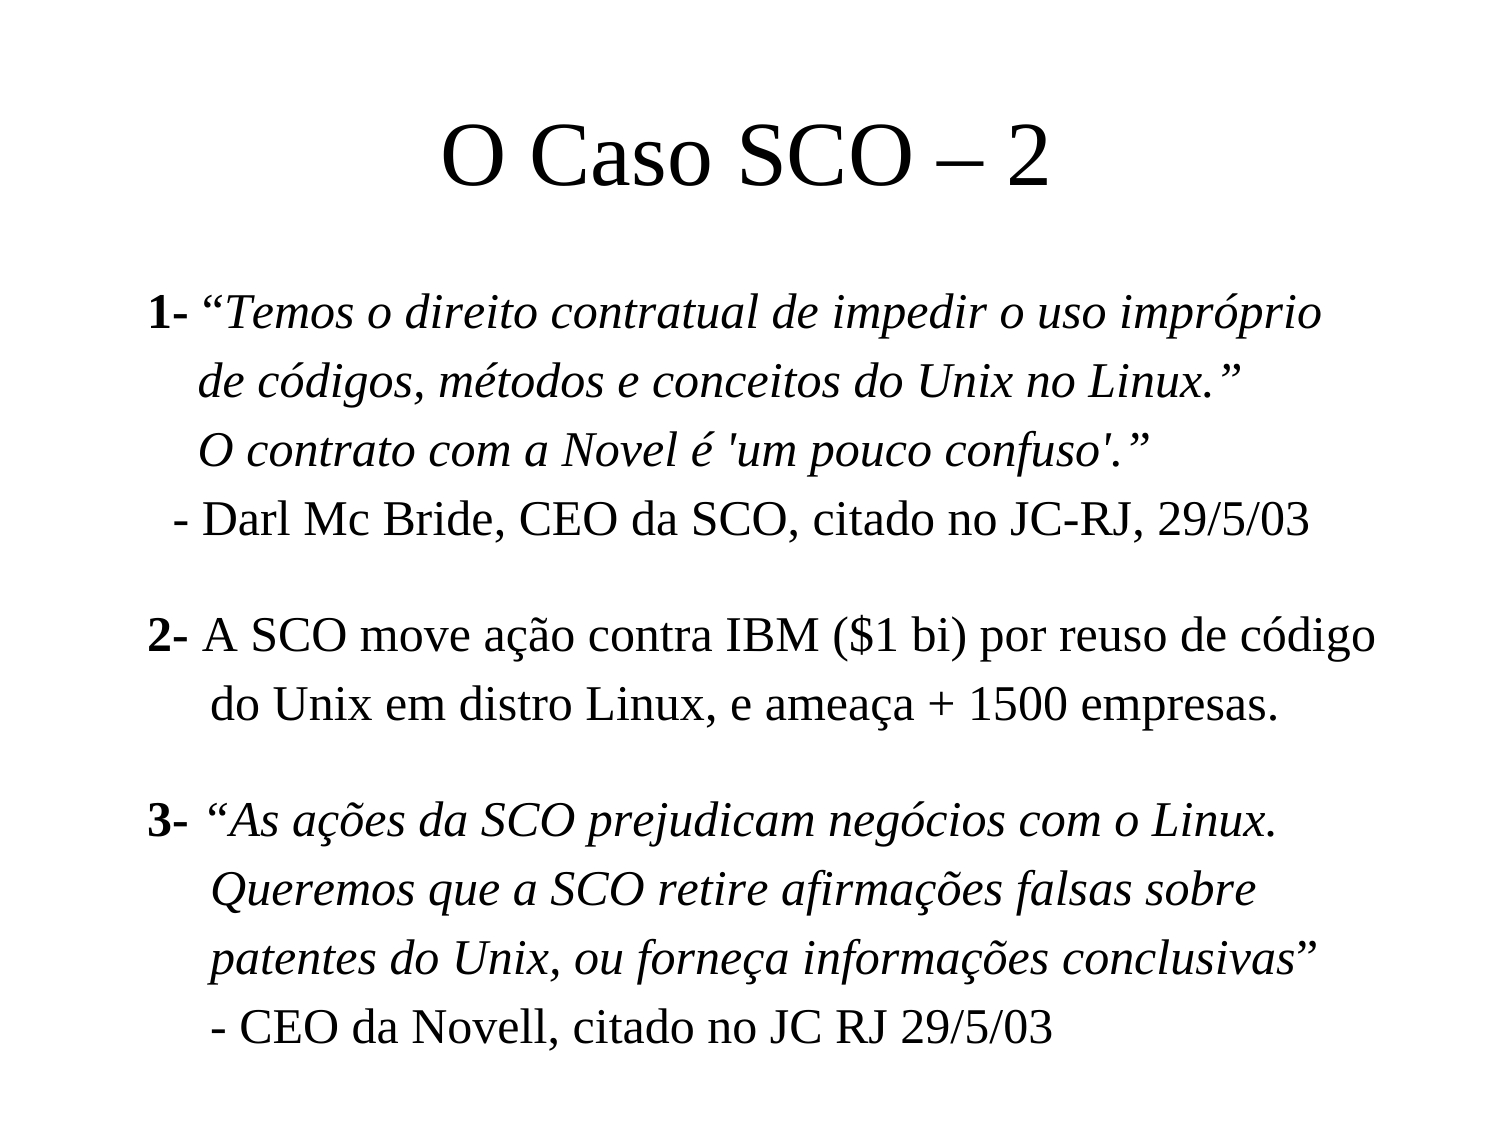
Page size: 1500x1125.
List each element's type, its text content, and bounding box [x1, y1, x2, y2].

text_box 1- “Temos o direito contratual de impedir o uso impróprio de códigos, métodos e conceitos do Unix no Linux.” O contrato com a Novel é 'um pouco confuso'.” - Darl Mc Bride, CEO da SCO, citado no JC-RJ, 29/5/03 2- A SCO move ação contra IBM ($1 bi) por reuso de código do Unix em distro Linux, e ameaça + 1500 empresas. 3- “As ações da SCO prejudicam negócios com o Linux. Queremos que a SCO retire afirmações falsas sobre patentes do Unix, ou forneça informações conclusivas” - CEO da Novell, citado no JC RJ 29/5/03 [147, 265, 1374, 1034]
title O Caso SCO – 2 [109, 57, 1385, 246]
